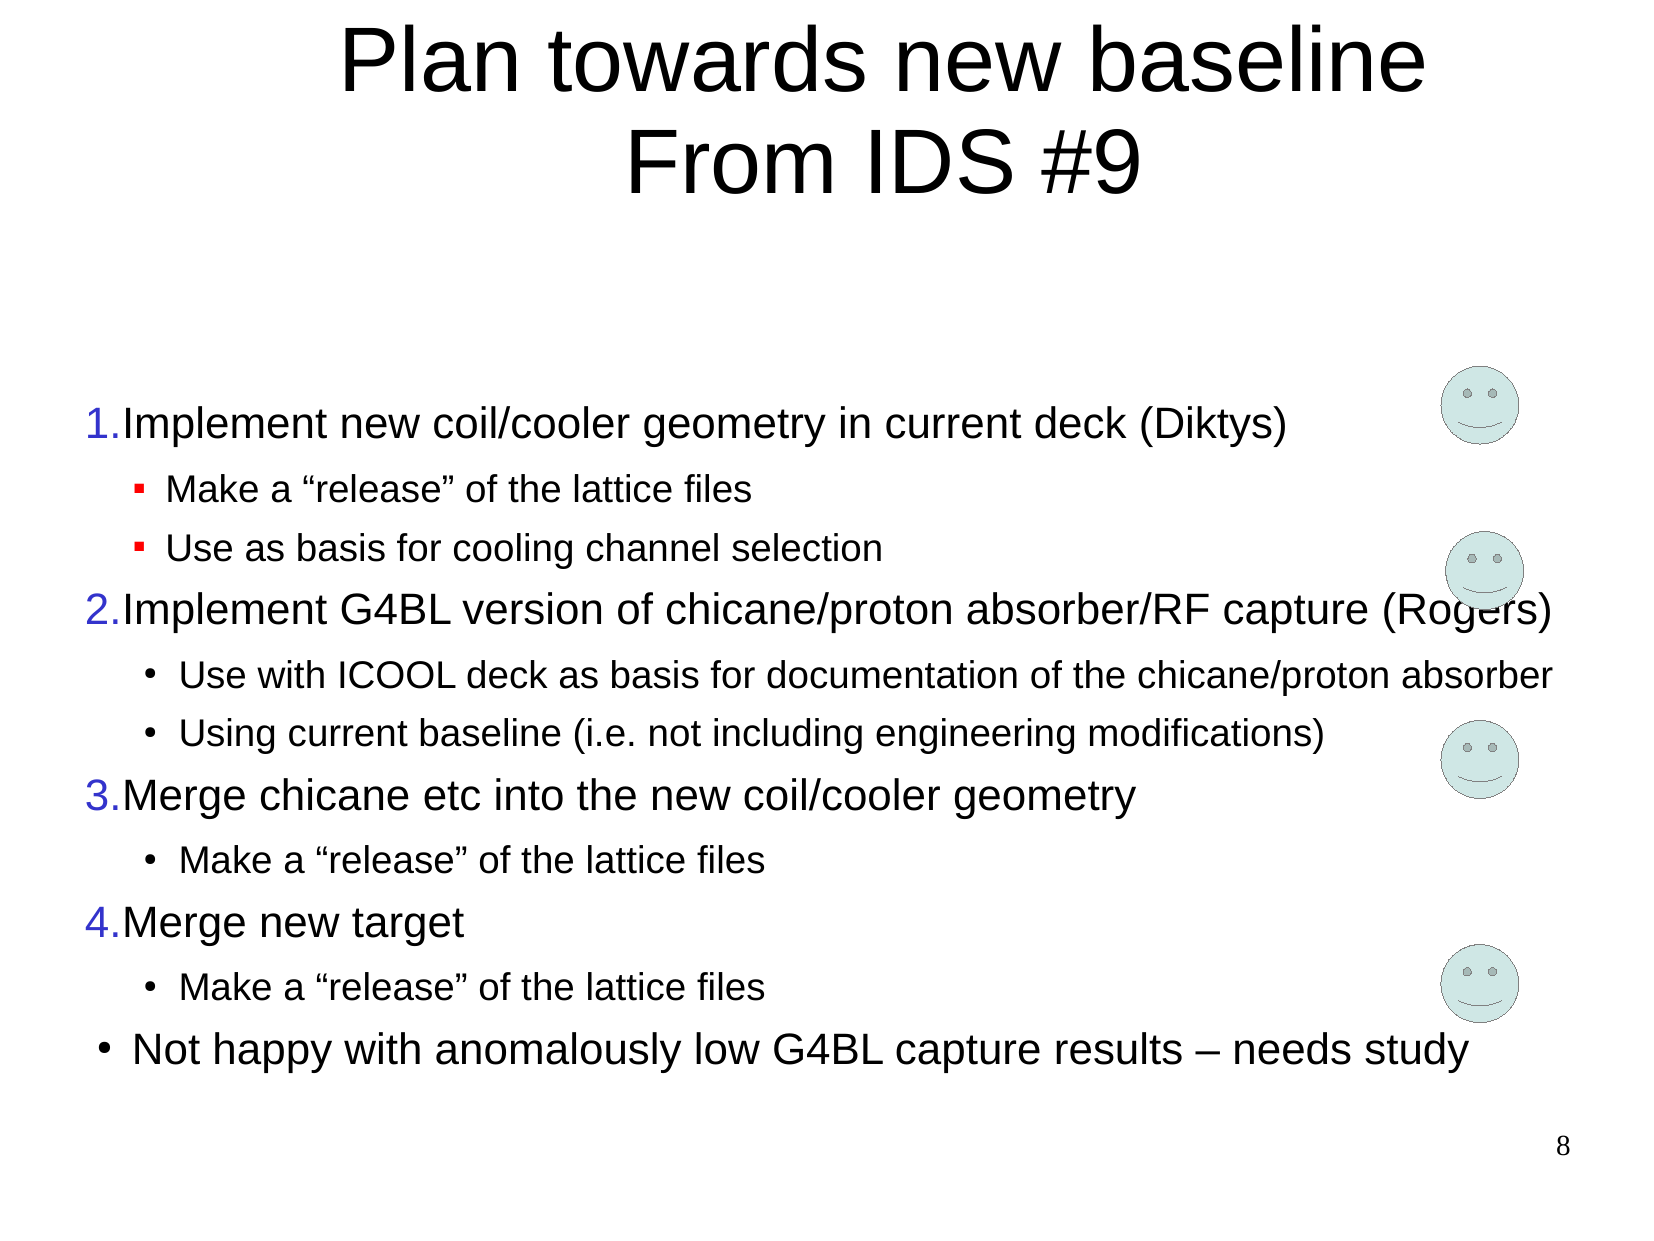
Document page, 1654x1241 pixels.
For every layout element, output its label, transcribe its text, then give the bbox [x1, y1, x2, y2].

list Implement new coil/cooler geometry in current deck (Diktys) Make a “release” of the lattice files Use as basis for cooling channel selection Implement G4BL version of chicane/proton absorber/RF capture (Rogers) Use with ICOOL deck as basis for documentation of the chicane/proton absorber Using current baseline (i.e. not including engineering modifications) Merge chicane etc into the new coil/cooler geometry Make a “release” of the lattice files Merge new target Make a “release” of the lattice files Not happy with anomalously low G4BL capture results – needs study [85, 330, 1595, 1150]
text_box [1445, 531, 1524, 610]
text_box [1440, 944, 1519, 1023]
title Plan towards new baseline From IDS #9 [204, 0, 1565, 224]
text_box [1440, 366, 1519, 445]
text_box [1440, 720, 1519, 799]
